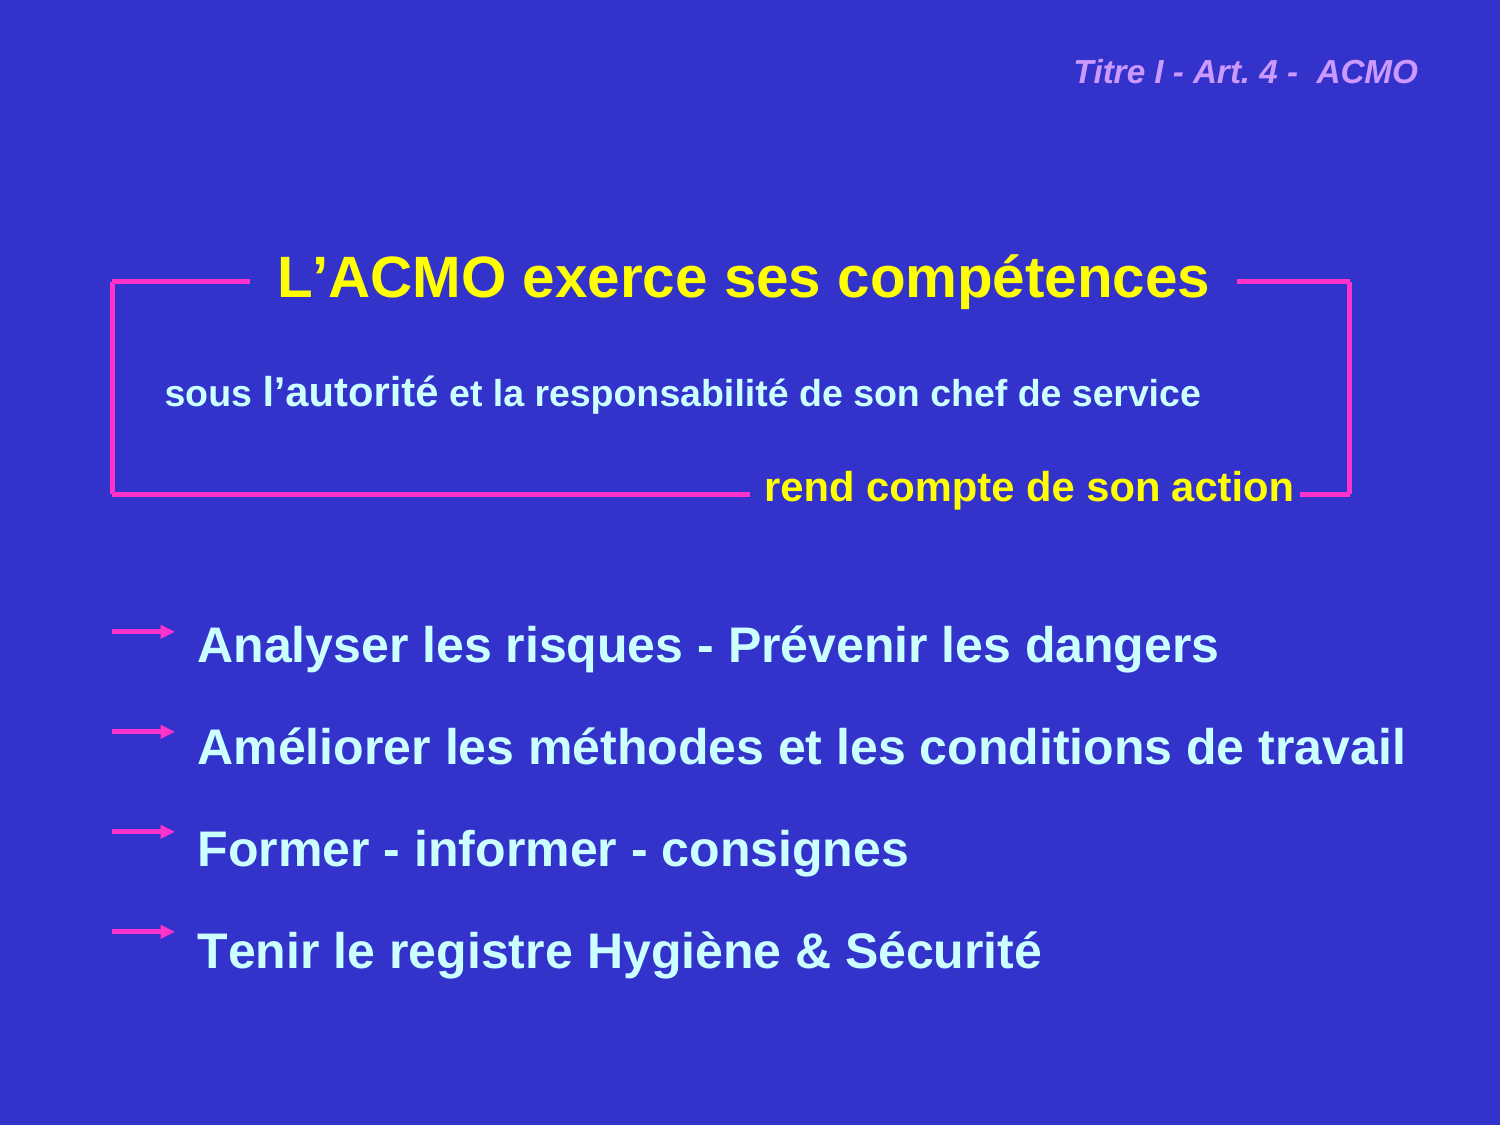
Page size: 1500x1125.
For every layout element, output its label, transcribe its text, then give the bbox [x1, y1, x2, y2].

text_box L’ACMO exerce ses compétences [262, 231, 1288, 318]
text_box Analyser les risques - Prévenir les dangers Améliorer les méthodes et les conditions de travail Former - informer - consignes Tenir le registre Hygiène & Sécurité [183, 562, 1426, 986]
text_box rend compte de son action [749, 452, 1310, 519]
text_box sous l’autorité et la responsabilité de son chef de service [149, 356, 1350, 423]
text_box Titre I - Art. 4 - ACMO [1058, 42, 1434, 98]
